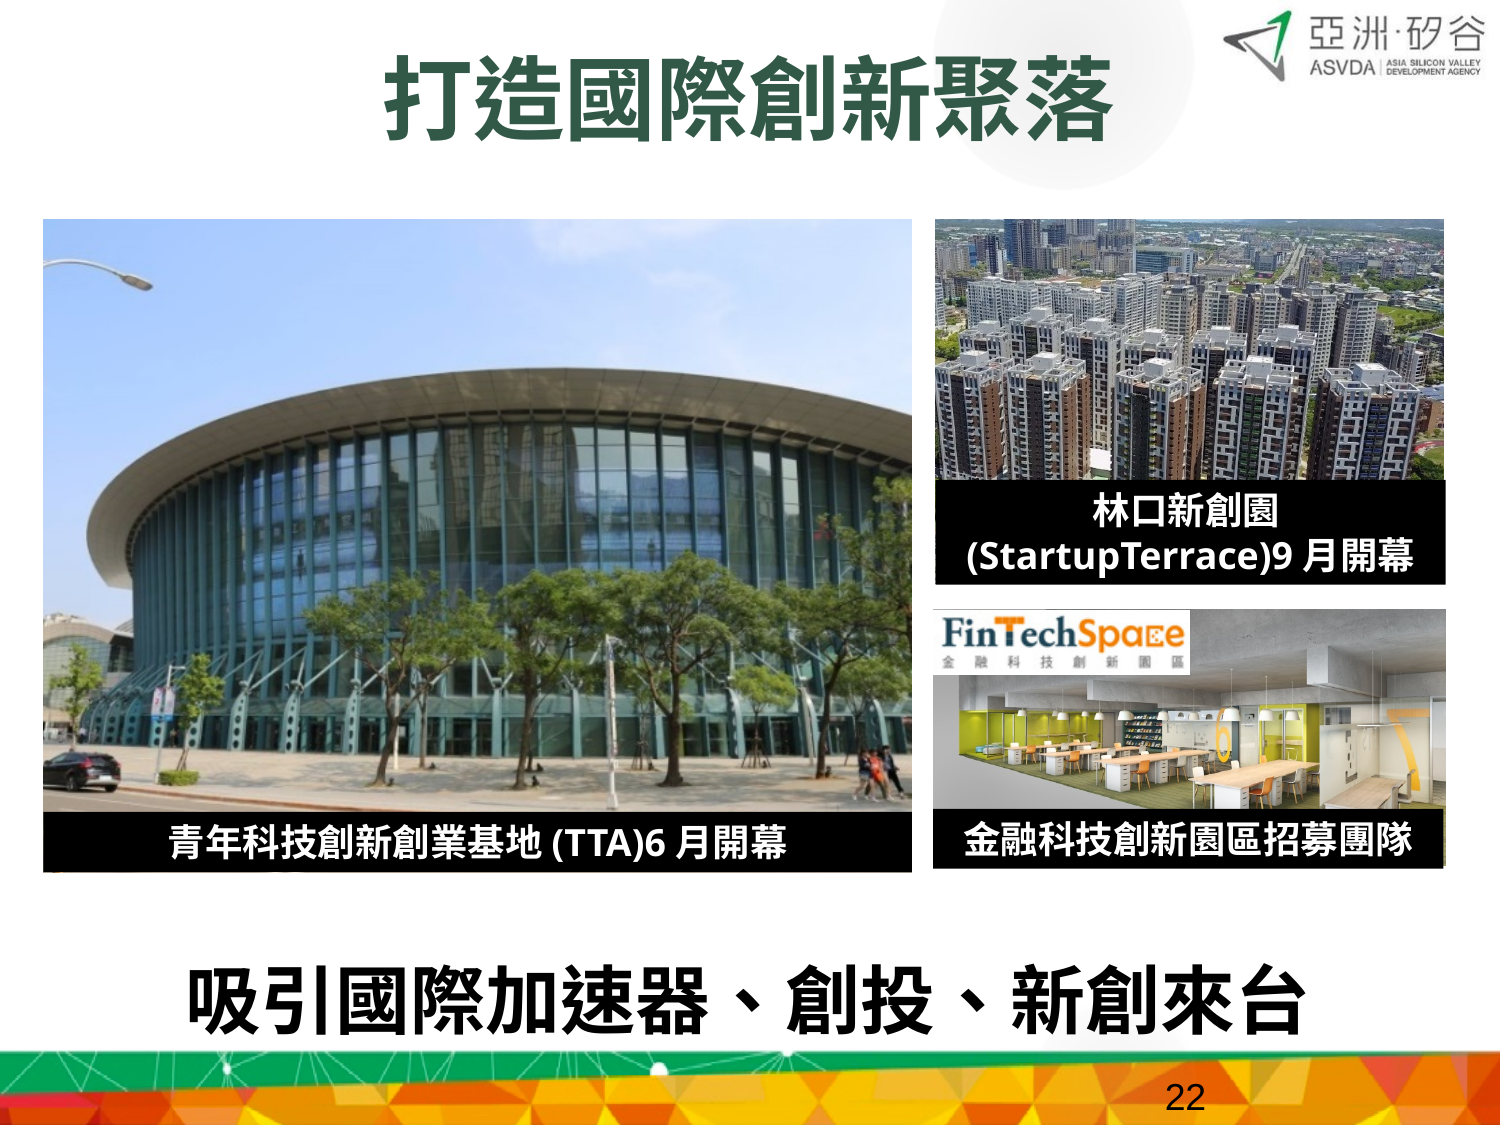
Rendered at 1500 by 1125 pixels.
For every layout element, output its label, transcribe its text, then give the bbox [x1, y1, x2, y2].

text_box 林口新創園(StartupTerrace)9月開幕 [935, 479, 1446, 585]
text_box 金融科技創新園區招募團隊 [933, 808, 1444, 869]
picture [0, 1046, 1500, 1125]
picture [43, 219, 912, 811]
picture [933, 609, 1446, 866]
picture [935, 219, 1444, 479]
text_box 吸引國際加速器、創投、新創來台 [170, 946, 1326, 1052]
picture [1213, 0, 1500, 34]
text_box <編號> [1149, 1065, 1500, 1125]
text_box 打造國際創新聚落 [0, 34, 1500, 159]
text_box 青年科技創新創業基地(TTA)6月開幕 [43, 811, 912, 872]
